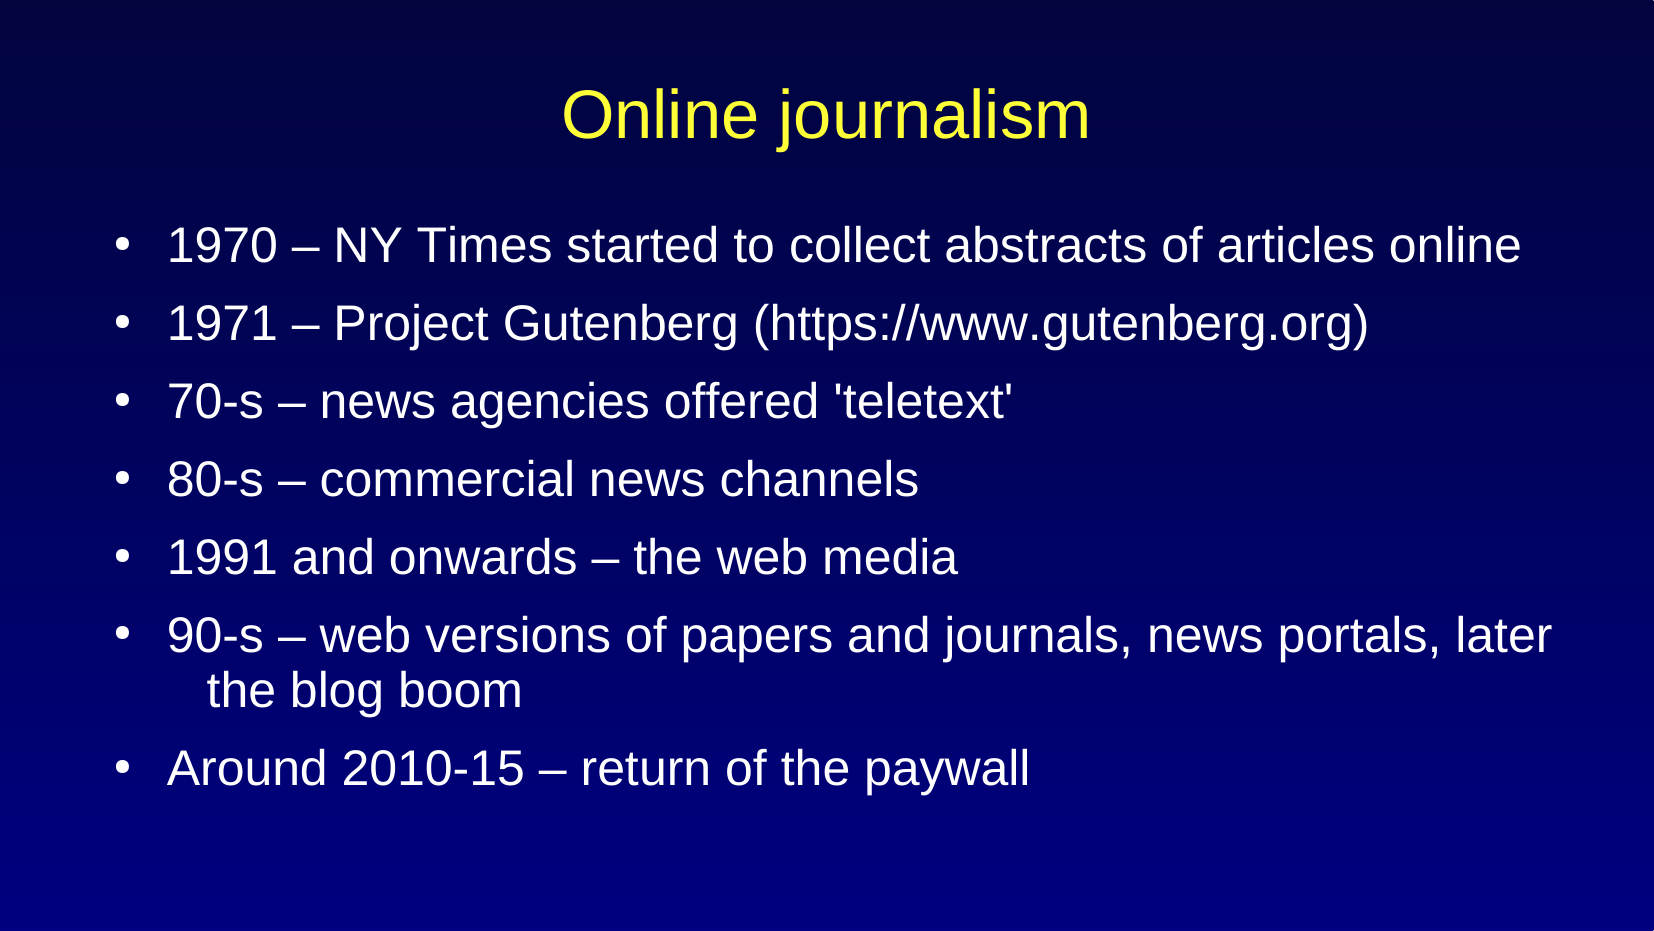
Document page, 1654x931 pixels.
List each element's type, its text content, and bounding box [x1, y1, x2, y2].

title Online journalism [82, 37, 1571, 193]
list 1970 – NY Times started to collect abstracts of articles online 1971 – Project Gutenberg (https://www.gutenberg.org) 70-s – news agencies offered 'teletext' 80-s – commercial news channels 1991 and onwards – the web media 90-s – web versions of papers and journals, news portals, later the blog boom Around 2010-15 – return of the paywall [82, 217, 1571, 797]
